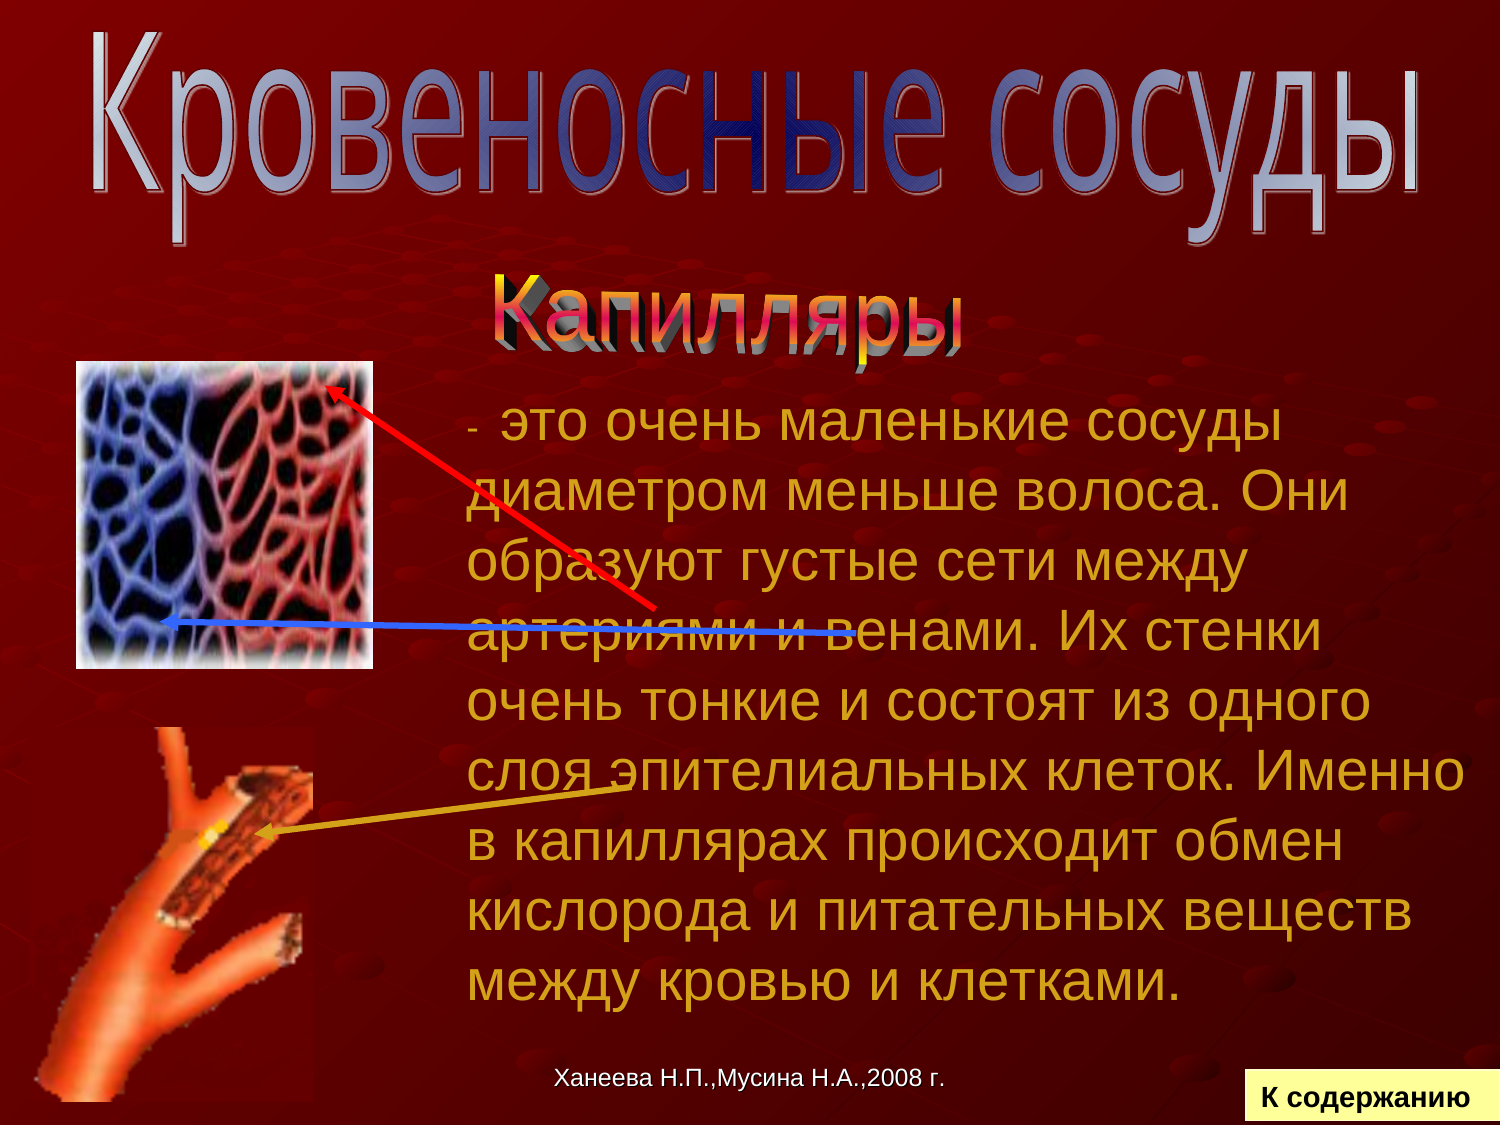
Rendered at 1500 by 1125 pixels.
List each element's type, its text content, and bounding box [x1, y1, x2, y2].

text_box Кровеносные сосуды [702, 70, 764, 190]
text_box Кровеносные сосуды [1404, 70, 1416, 190]
text_box Кровеносные сосуды [989, 68, 1041, 193]
text_box Кровеносные сосуды [1252, 70, 1323, 232]
text_box К содержанию [1246, 1070, 1500, 1121]
text_box Кровеносные сосуды [330, 70, 389, 190]
picture [76, 361, 373, 669]
text_box Кровеносные сосуды [1186, 70, 1253, 244]
text_box Кровеносные сосуды [247, 68, 313, 193]
text_box Кровеносные сосуды [1130, 68, 1182, 193]
text_box - это очень маленькие сосуды диаметром меньше волоса. Они образуют густые сети между артериями и венами. Их стенки очень тонкие и состоят из одного слоя эпителиальных клеток. Именно в капиллярах происходит обмен кислорода и питательных веществ между кровью и клетками. [466, 382, 1471, 1013]
picture [29, 727, 313, 1102]
text_box Кровеносные сосуды [852, 70, 865, 190]
text_box Кровеносные сосуды [1052, 68, 1117, 193]
text_box Кровеносные сосуды [171, 68, 234, 244]
text_box Кровеносные сосуды [401, 68, 461, 193]
text_box Кровеносные сосуды [1336, 70, 1393, 190]
text_box Кровеносные сосуды [636, 68, 687, 193]
text_box Кровеносные сосуды [557, 68, 622, 193]
text_box Кровеносные сосуды [785, 70, 842, 190]
text_box Кровеносные сосуды [478, 70, 540, 190]
text_box Кровеносные сосуды [882, 68, 943, 193]
text_box Кровеносные сосуды [92, 31, 161, 190]
